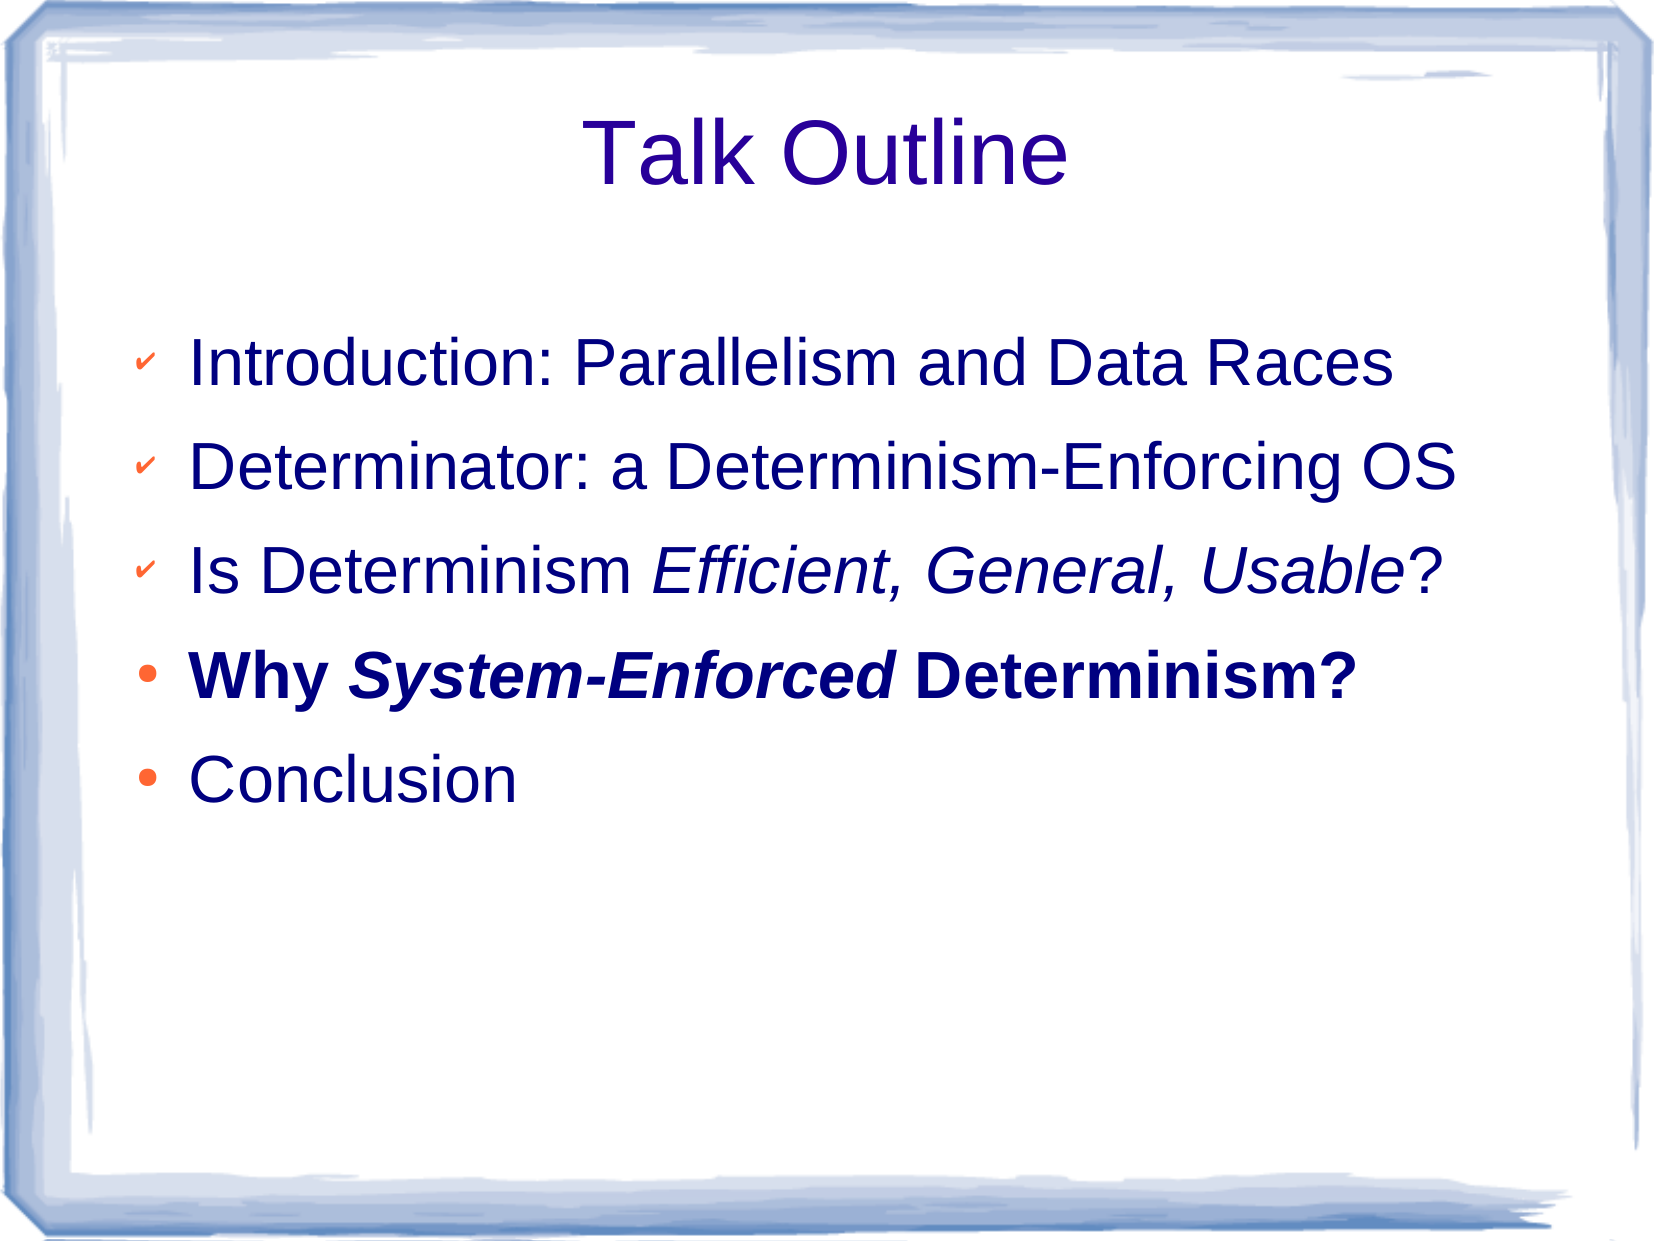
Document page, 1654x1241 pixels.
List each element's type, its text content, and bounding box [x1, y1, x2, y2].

list Introduction: Parallelism and Data Races Determinator: a Determinism-Enforcing OS Is Determinism Efficient, General, Usable? Why System-Enforced Determinism? Conclusion [118, 324, 1571, 990]
picture [0, 0, 1654, 1241]
title Talk Outline [82, 56, 1571, 250]
